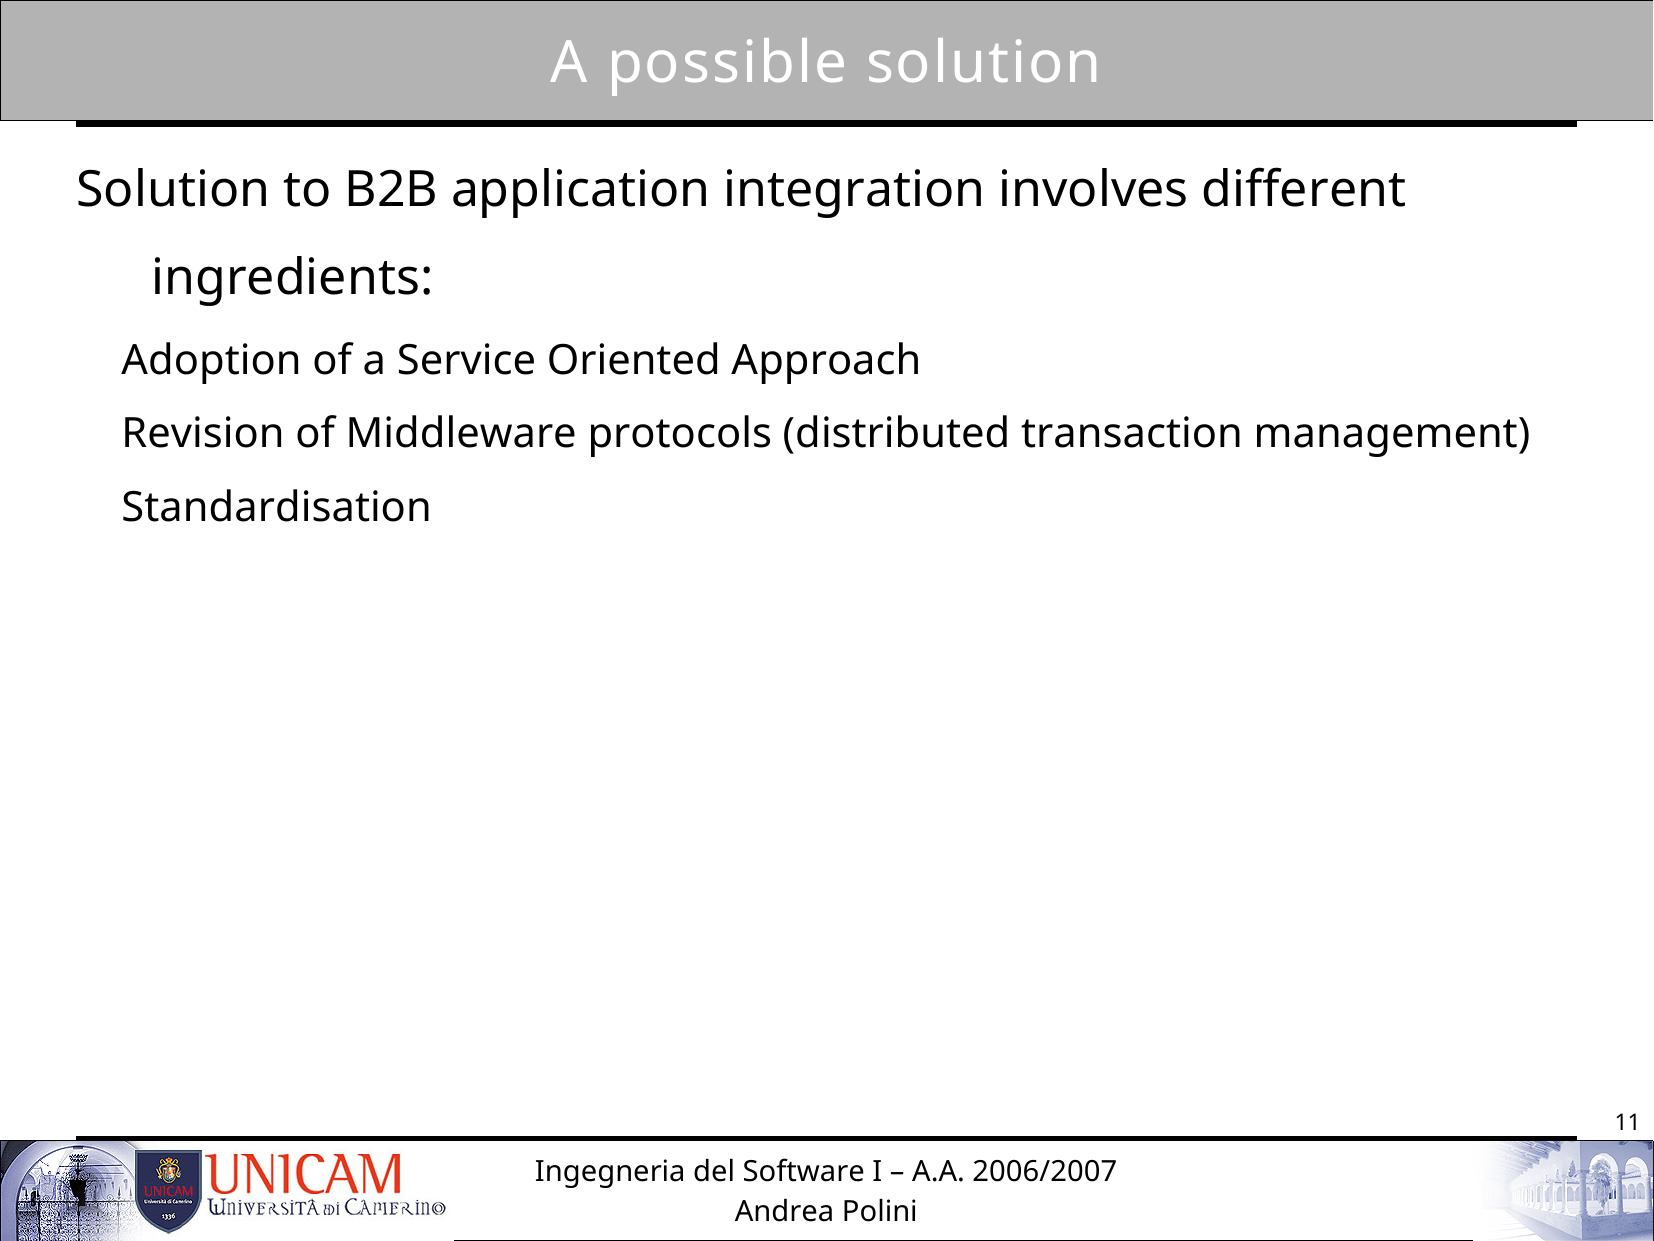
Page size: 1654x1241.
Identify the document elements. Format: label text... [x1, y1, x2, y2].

list Solution to B2B application integration involves different ingredients: Adoption of a Service Oriented Approach Revision of Middleware protocols (distributed transaction management) Standardisation [76, 152, 1577, 671]
title A possible solution [0, 0, 1653, 121]
picture [0, 1141, 454, 1241]
picture [1473, 1141, 1654, 1241]
